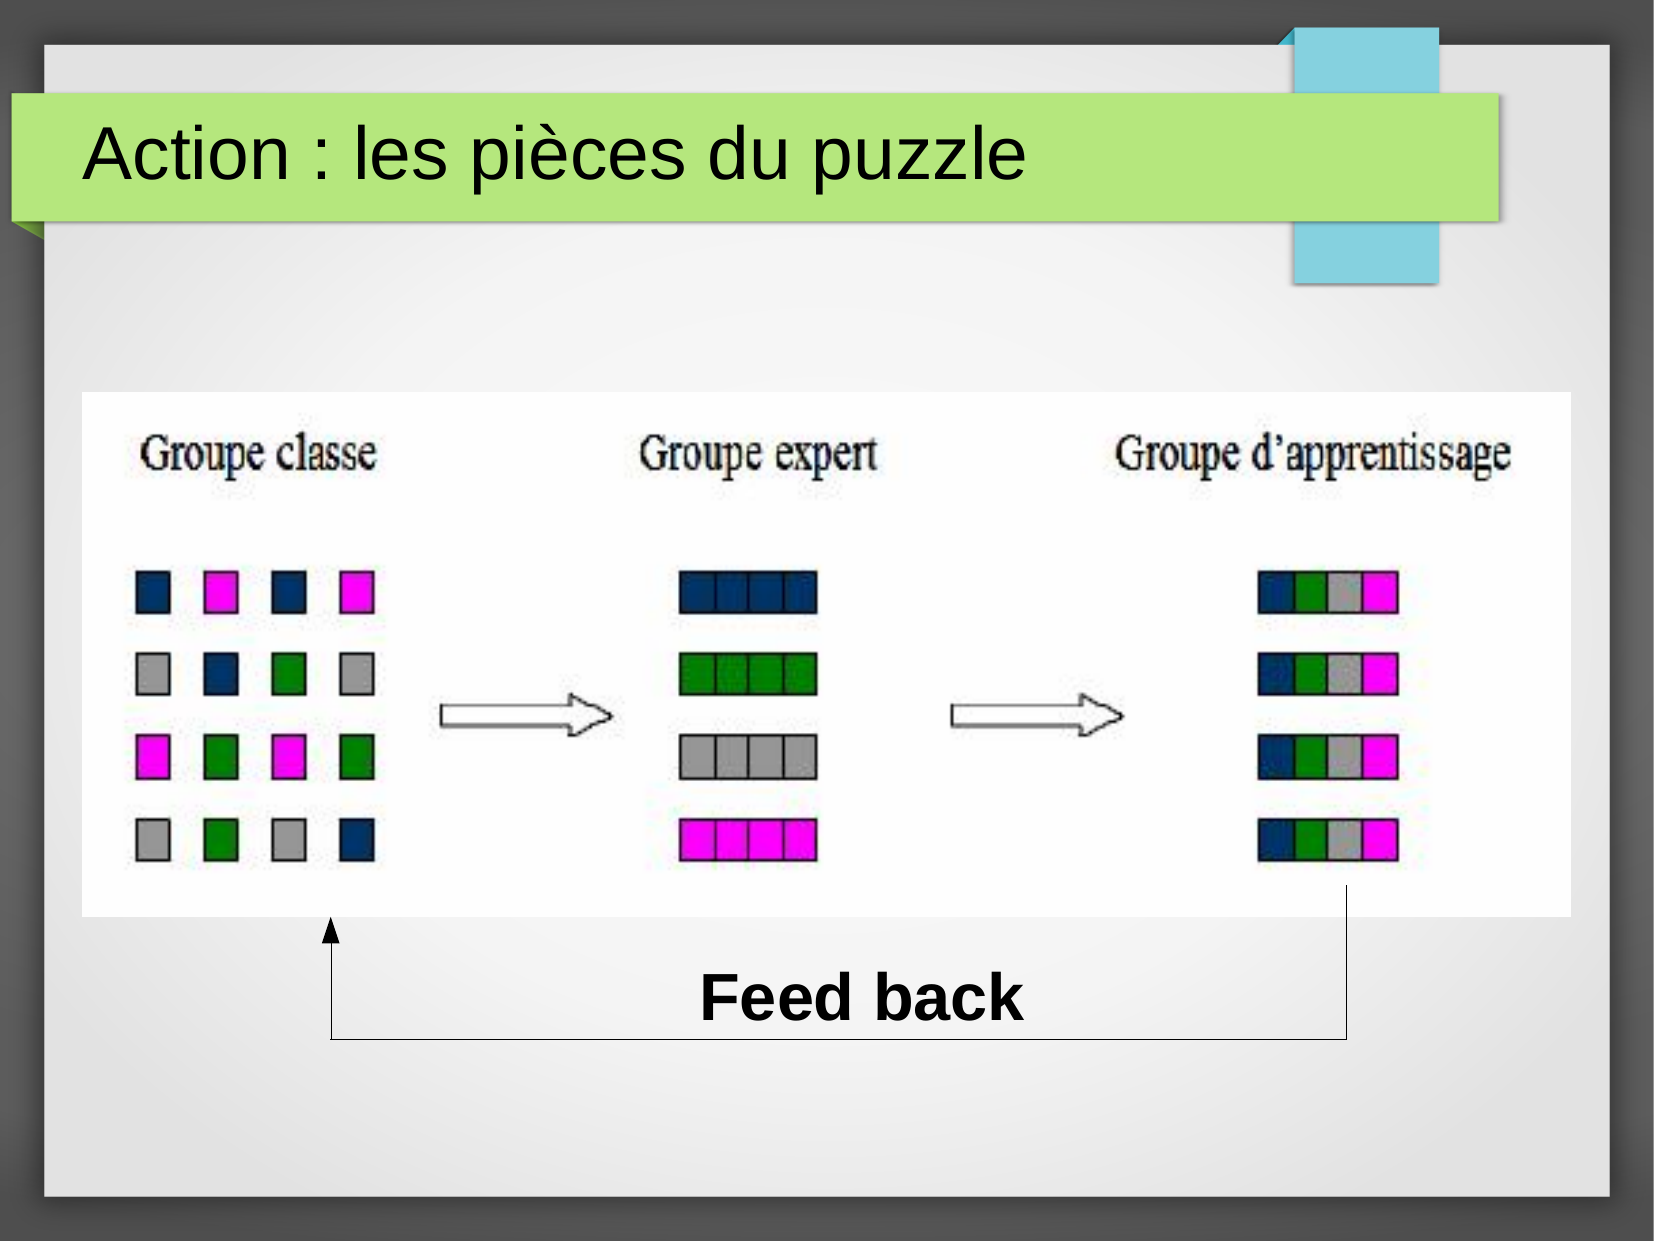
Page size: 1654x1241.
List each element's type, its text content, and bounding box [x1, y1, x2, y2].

title Action : les pièces du puzzle [82, 94, 1264, 213]
text_box Feed back [661, 952, 1063, 1075]
picture [0, 0, 1654, 1241]
